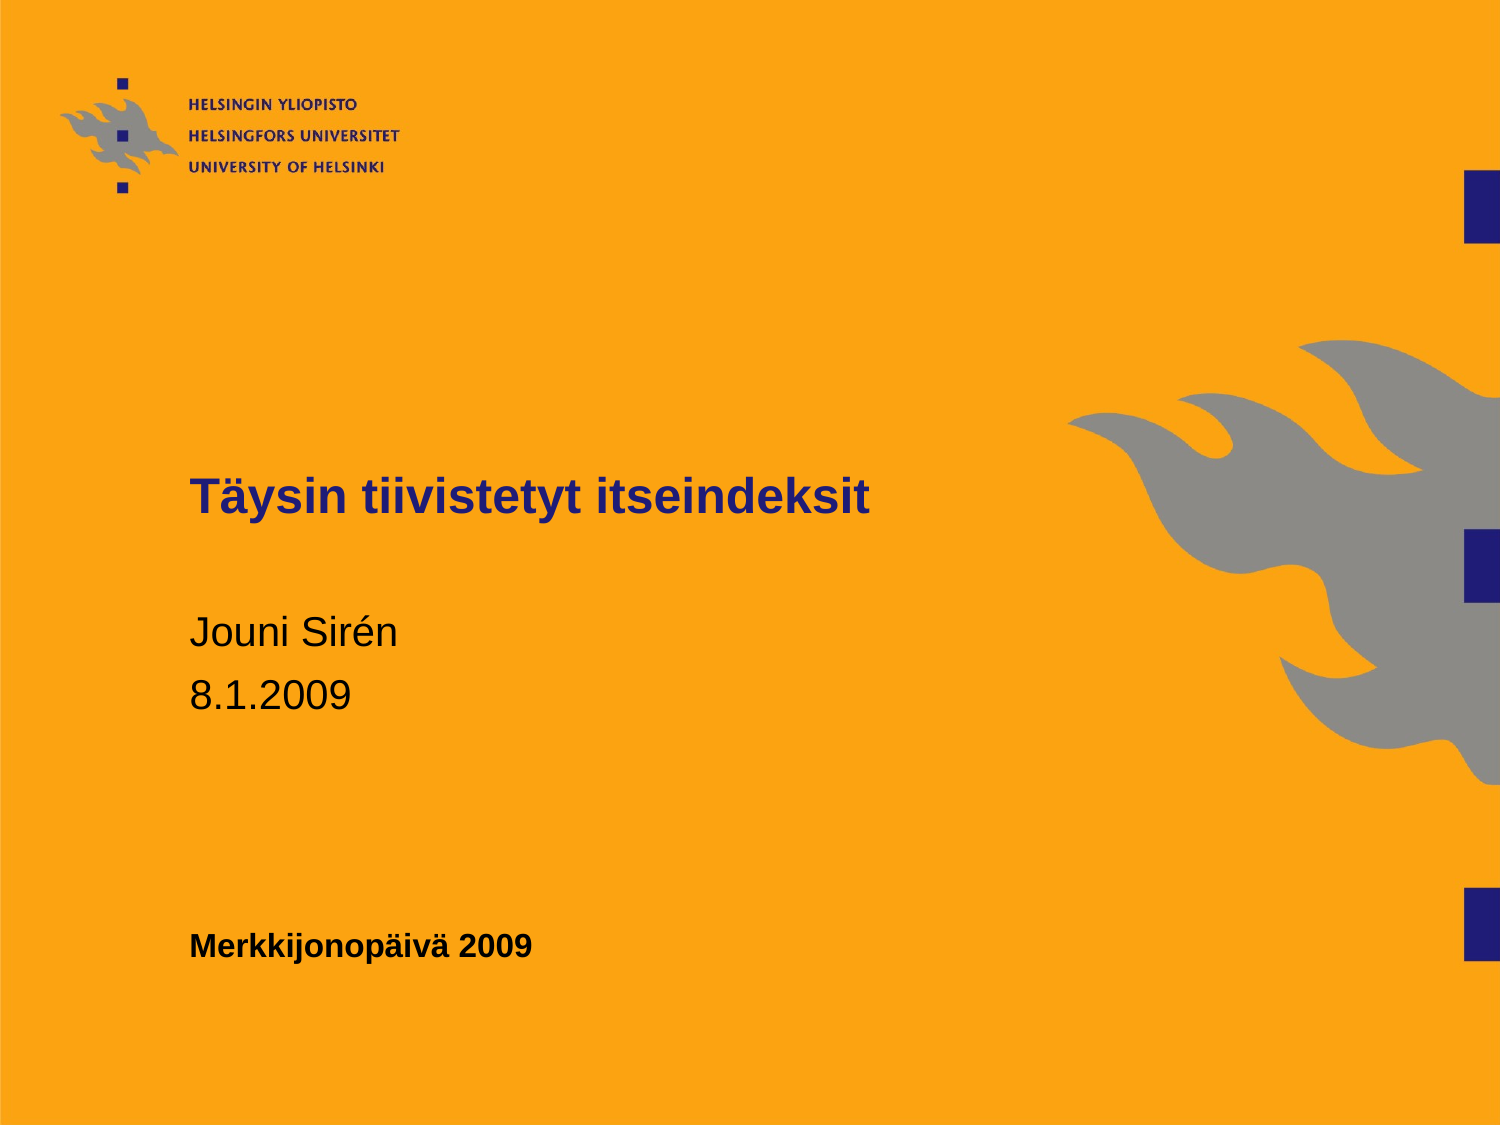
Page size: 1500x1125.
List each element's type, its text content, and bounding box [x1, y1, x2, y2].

subtitle Jouni Sirén 8.1.2009 [174, 585, 1063, 824]
picture [0, 0, 1500, 1125]
text_box Merkkijonopäivä 2009 [174, 824, 1313, 972]
title Täysin tiivistetyt itseindeksit [174, 344, 1063, 532]
